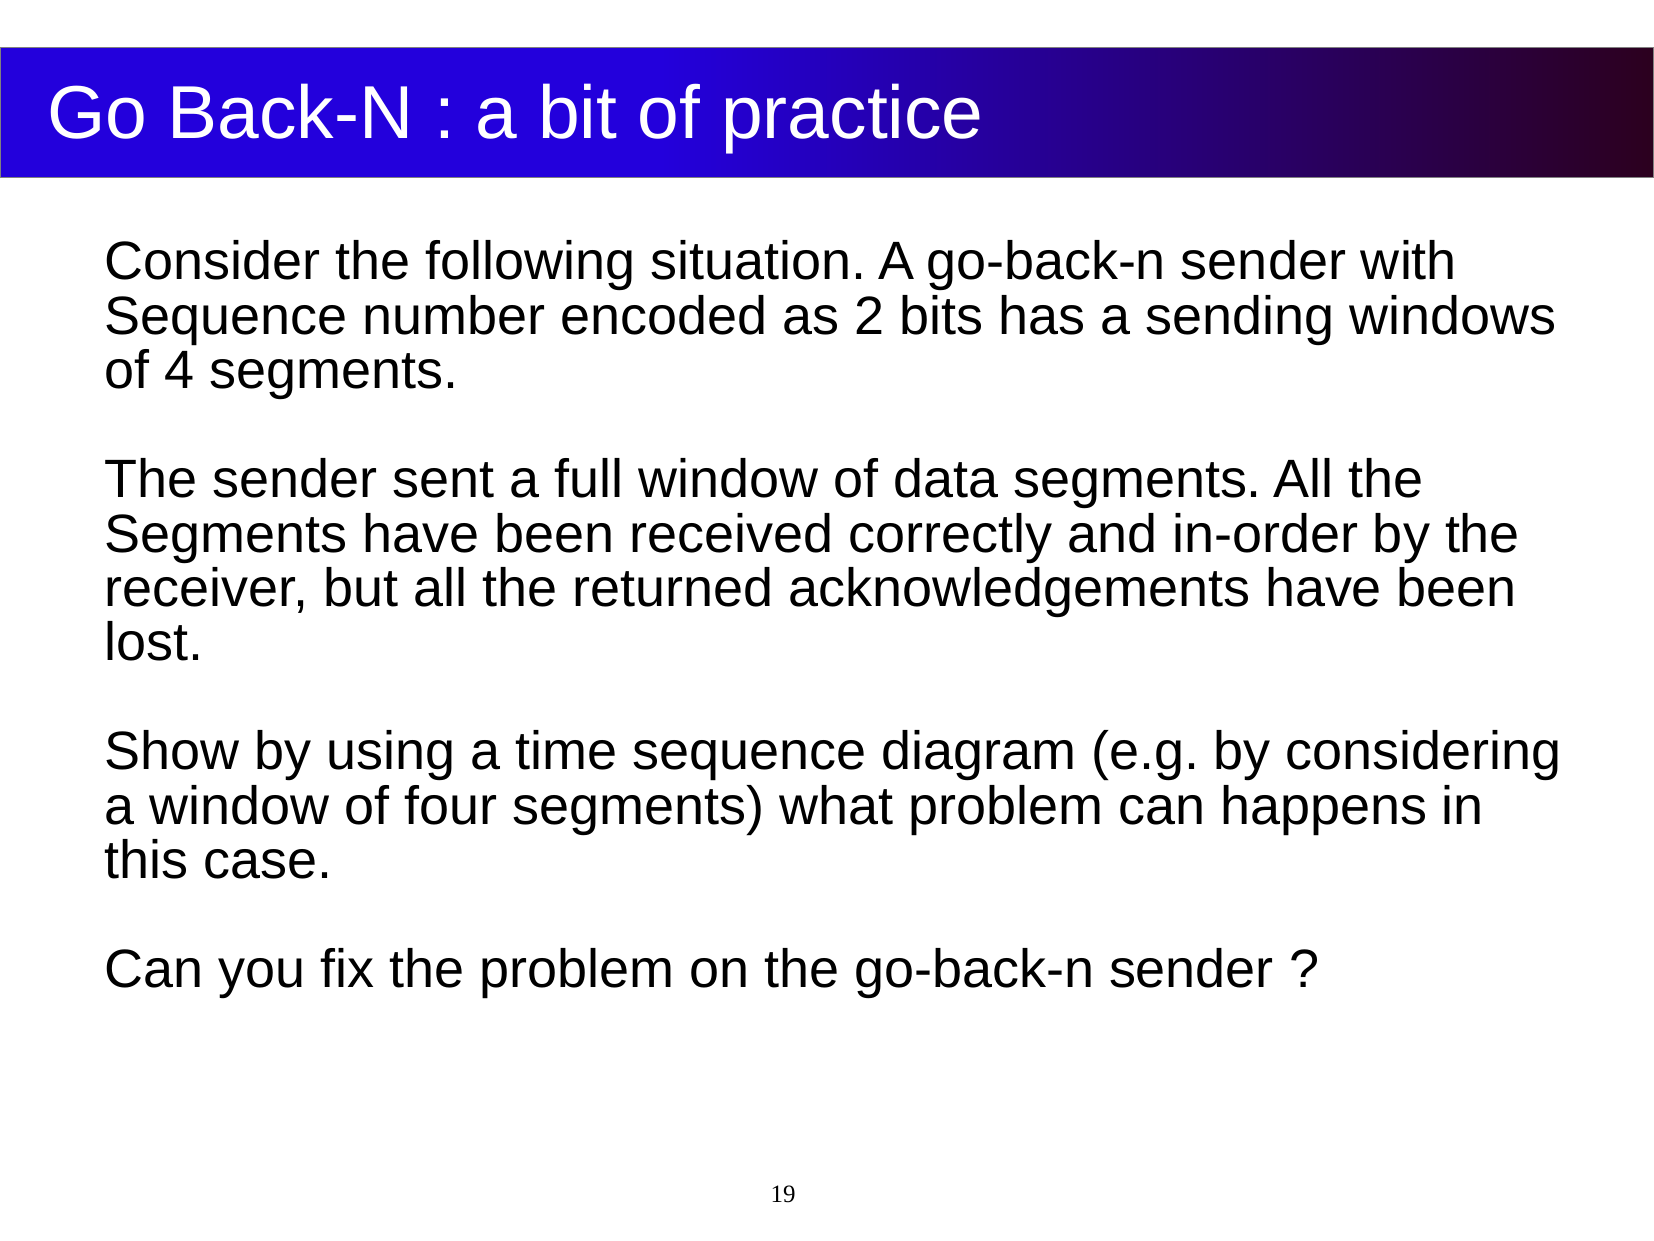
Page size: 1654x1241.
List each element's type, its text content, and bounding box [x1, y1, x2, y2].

list Consider the following situation. A go-back-n sender with Sequence number encoded as 2 bits has a sending windows of 4 segments. The sender sent a full window of data segments. All the Segments have been received correctly and in-order by the receiver, but all the returned acknowledgements have been lost. Show by using a time sequence diagram (e.g. by considering a window of four segments) what problem can happens in this case. Can you fix the problem on the go-back-n sender ? [59, 236, 1636, 1186]
title Go Back-N : a bit of practice [47, 6, 1477, 225]
